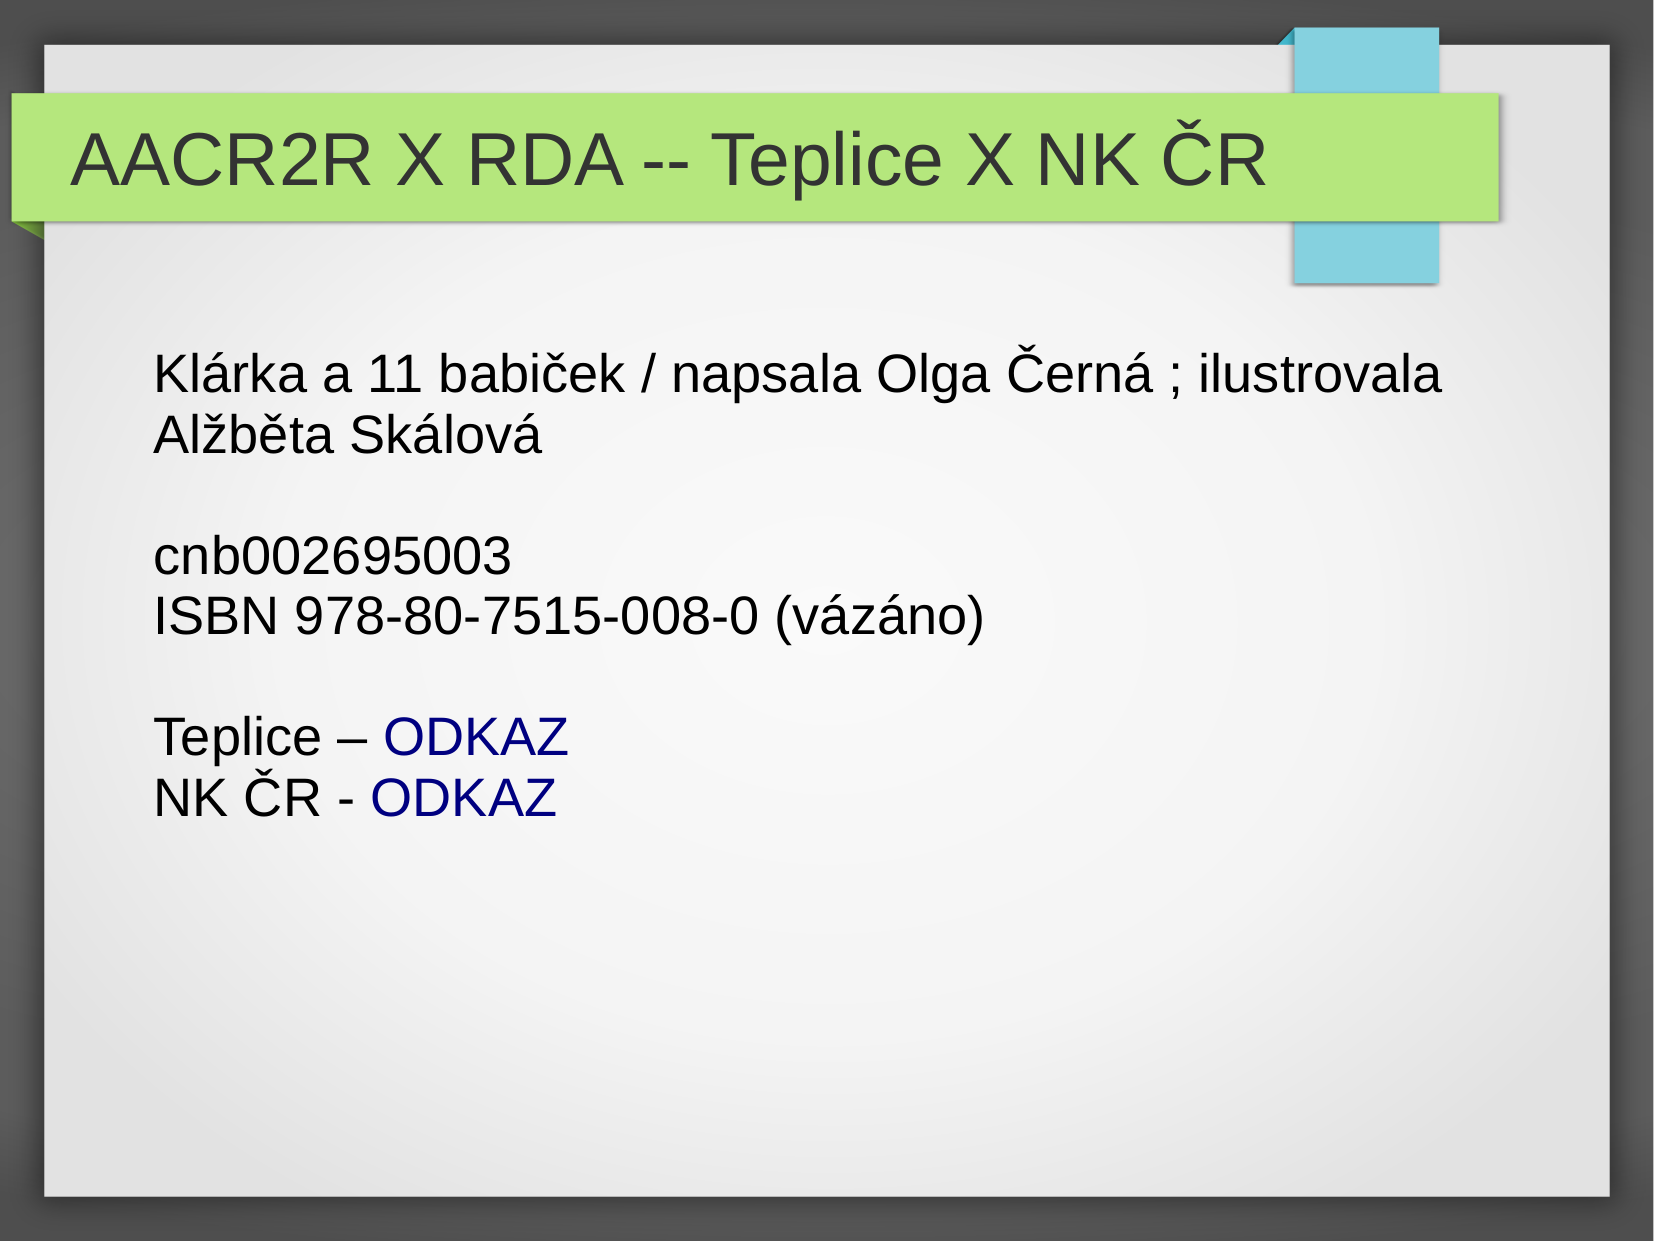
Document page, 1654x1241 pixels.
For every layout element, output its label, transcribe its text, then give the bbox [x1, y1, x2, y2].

picture [0, 0, 1654, 1241]
list Klárka a 11 babiček / napsala Olga Černá ; ilustrovala Alžběta Skálová cnb002695003 ISBN 978-80-7515-008-0 (vázáno) Teplice – ODKAZ NK ČR - ODKAZ [82, 343, 1538, 1063]
title AACR2R X RDA -- Teplice X NK ČR [70, 106, 1477, 213]
